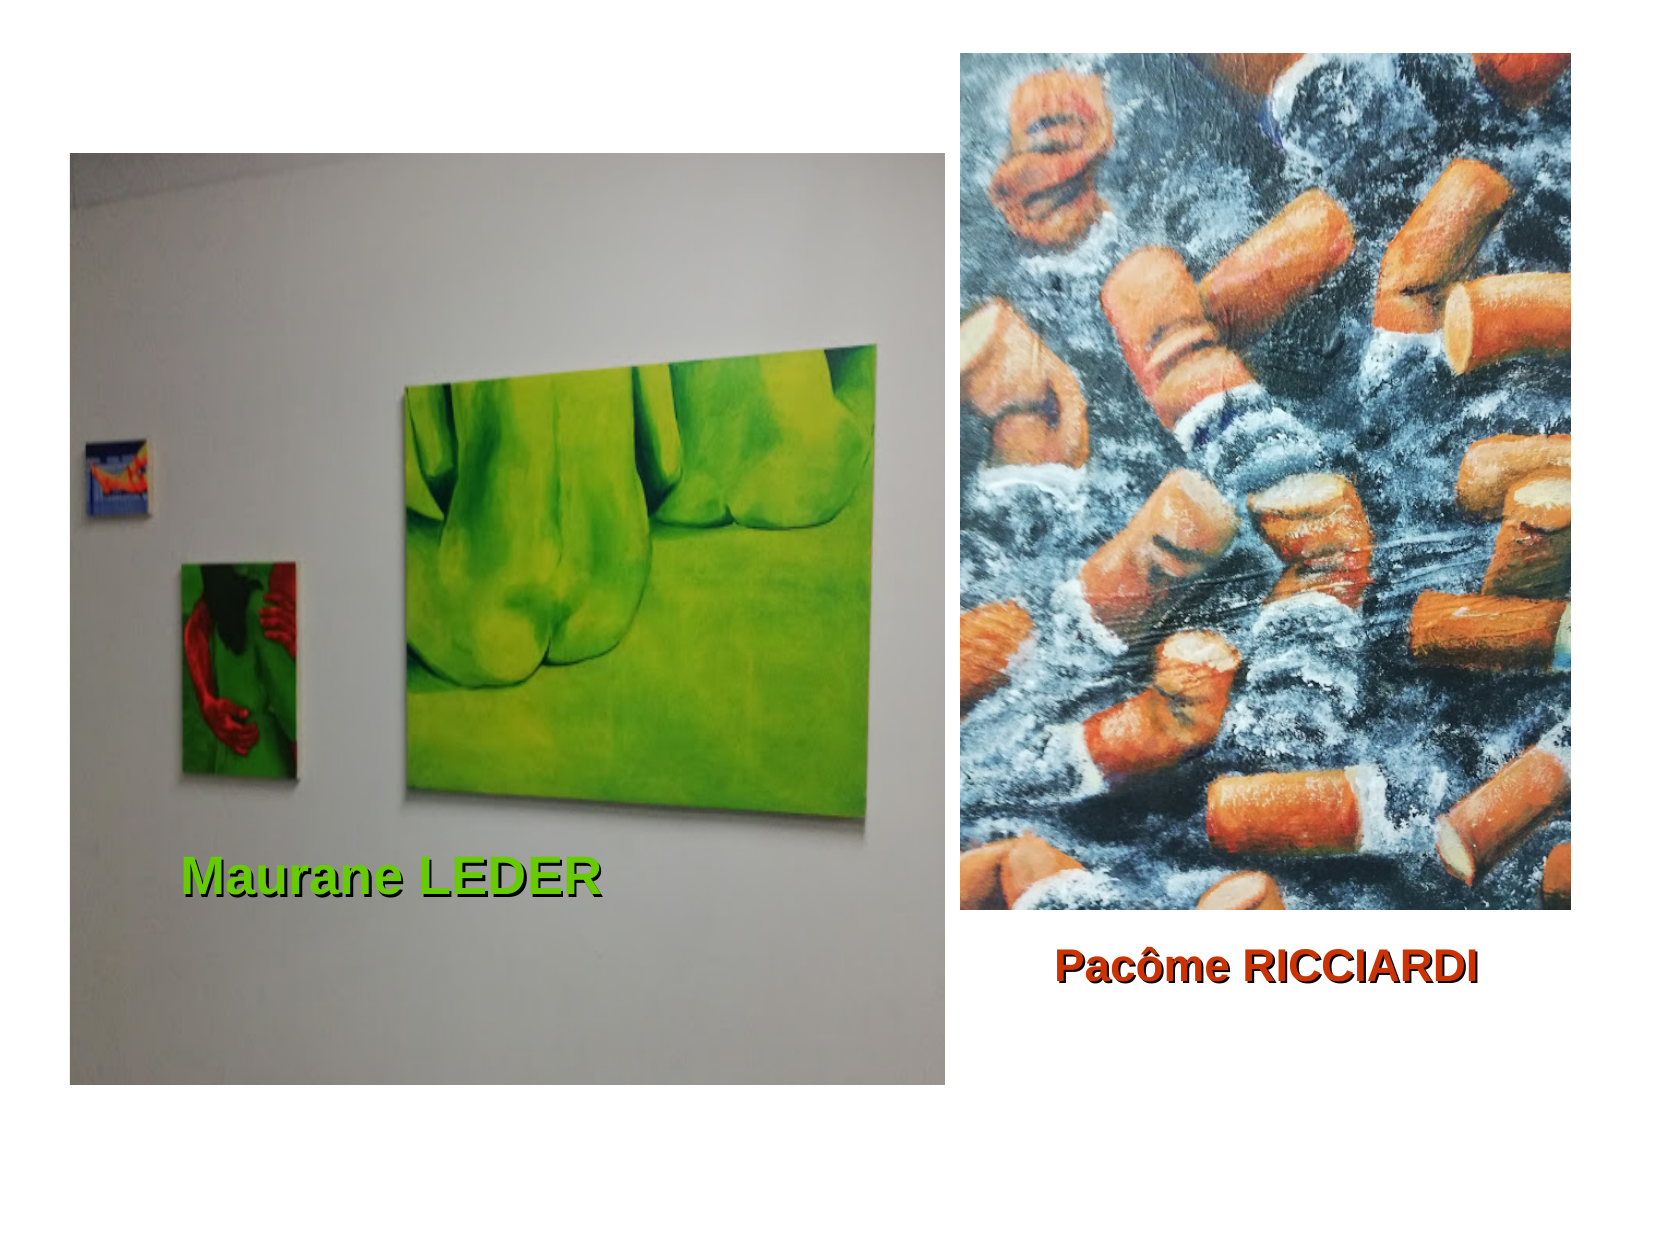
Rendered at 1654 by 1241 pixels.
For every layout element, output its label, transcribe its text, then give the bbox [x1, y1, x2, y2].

text_box Maurane LEDER [165, 838, 804, 916]
picture [69, 153, 945, 1085]
picture [960, 53, 1571, 910]
text_box Pacôme RICCIARDI [1039, 933, 1548, 1001]
